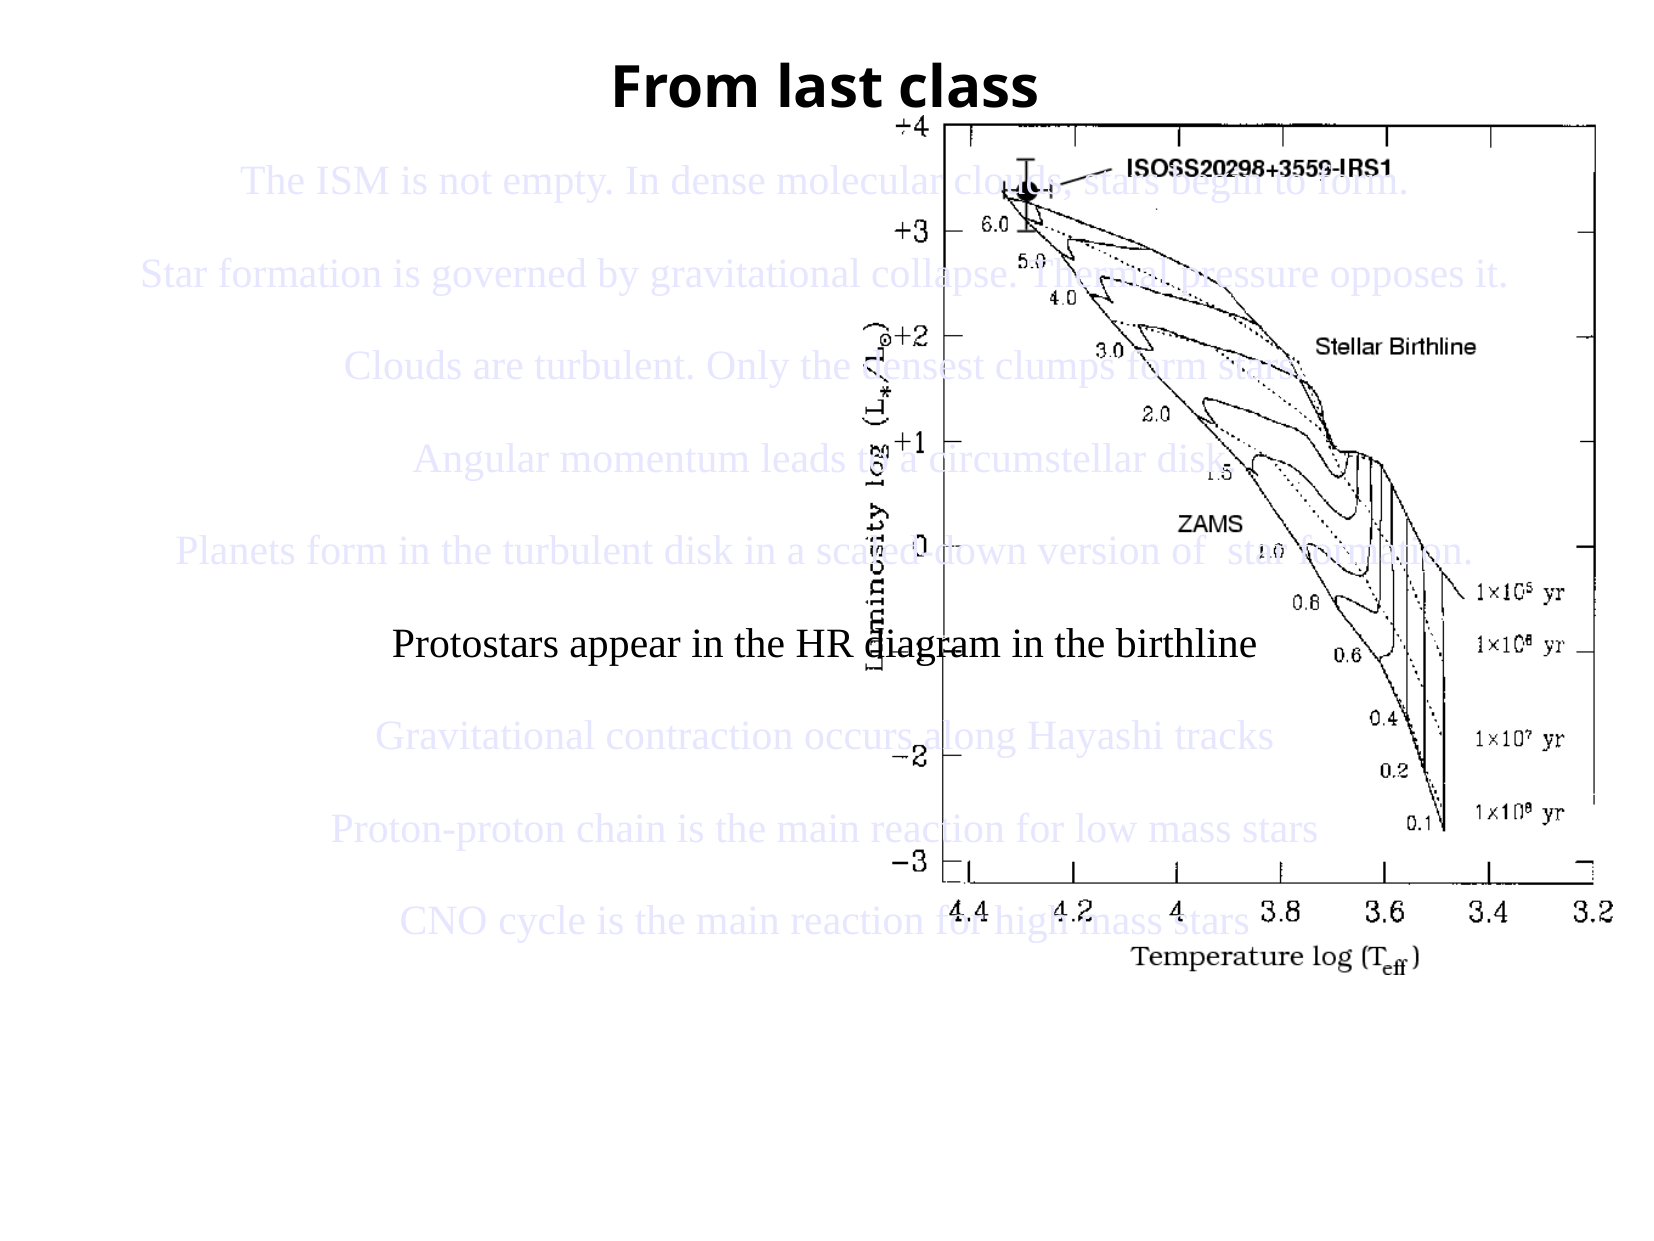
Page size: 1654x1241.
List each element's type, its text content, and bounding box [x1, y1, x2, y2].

text_box The ISM is not empty. In dense molecular clouds, stars begin to form. Star formation is governed by gravitational collapse. Thermal pressure opposes it. Clouds are turbulent. Only the densest clumps form stars. Angular momentum leads to a circumstellar disk. Planets form in the turbulent disk in a scaled-down version of star formation. Protostars appear in the HR diagram in the birthline Gravitational contraction occurs along Hayashi tracks Proton-proton chain is the main reaction for low mass stars CNO cycle is the main reaction for high mass stars [75, 150, 1576, 998]
text_box From last class [0, 37, 1651, 134]
picture [862, 134, 1613, 976]
